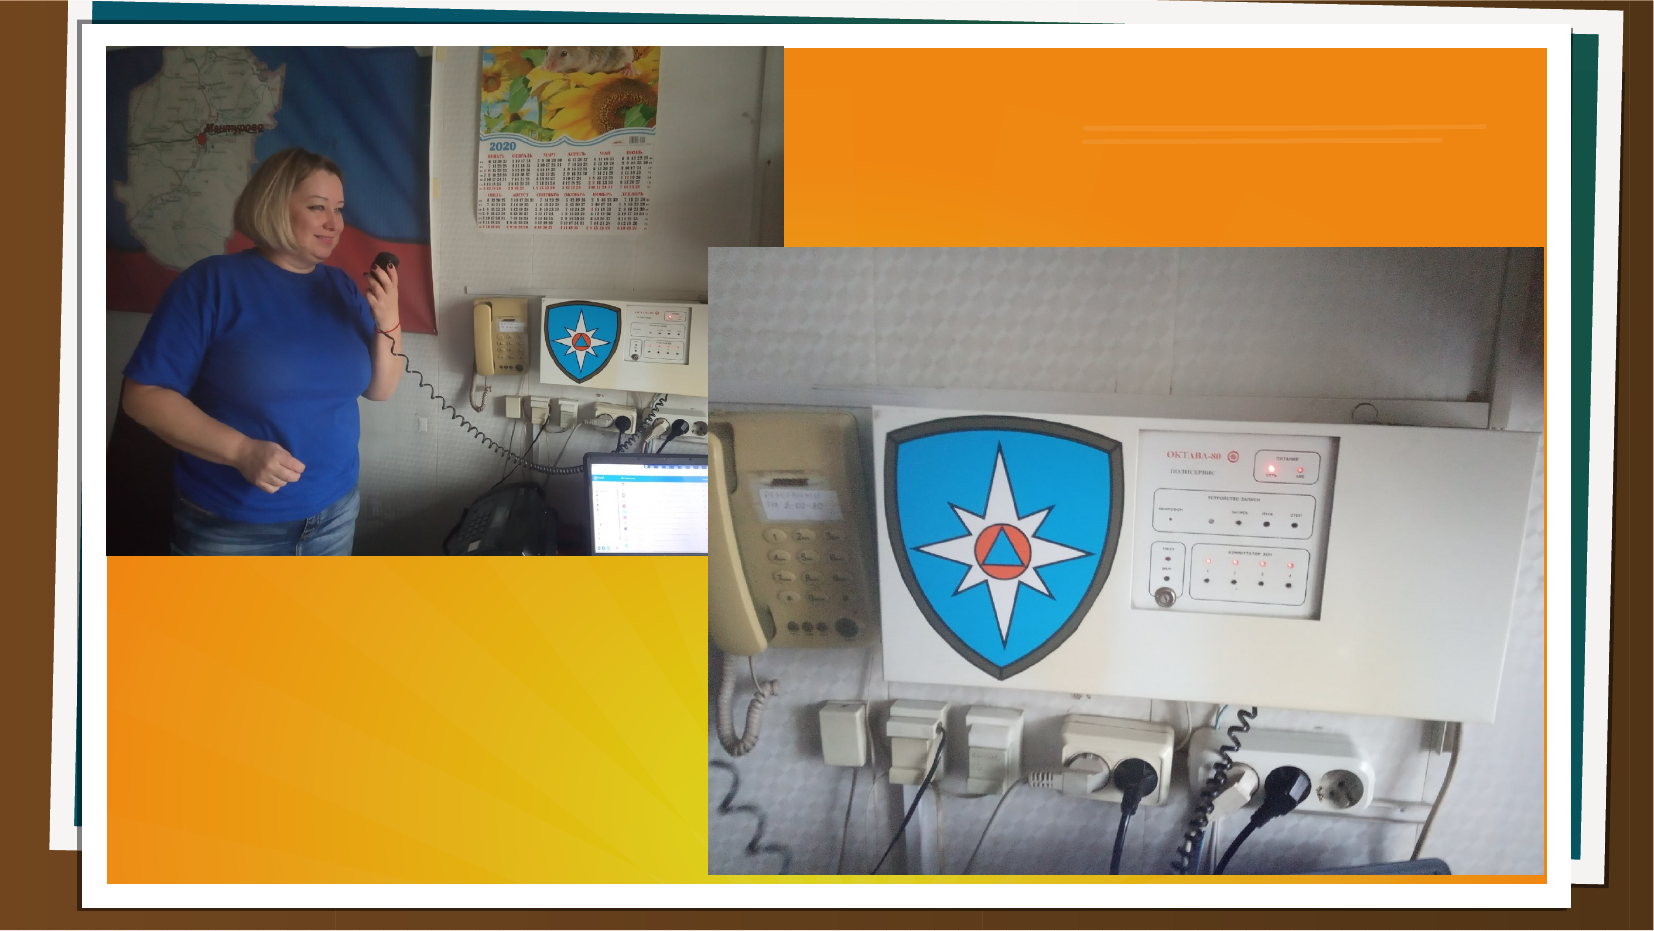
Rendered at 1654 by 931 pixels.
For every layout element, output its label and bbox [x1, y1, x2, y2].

picture [106, 46, 1544, 875]
